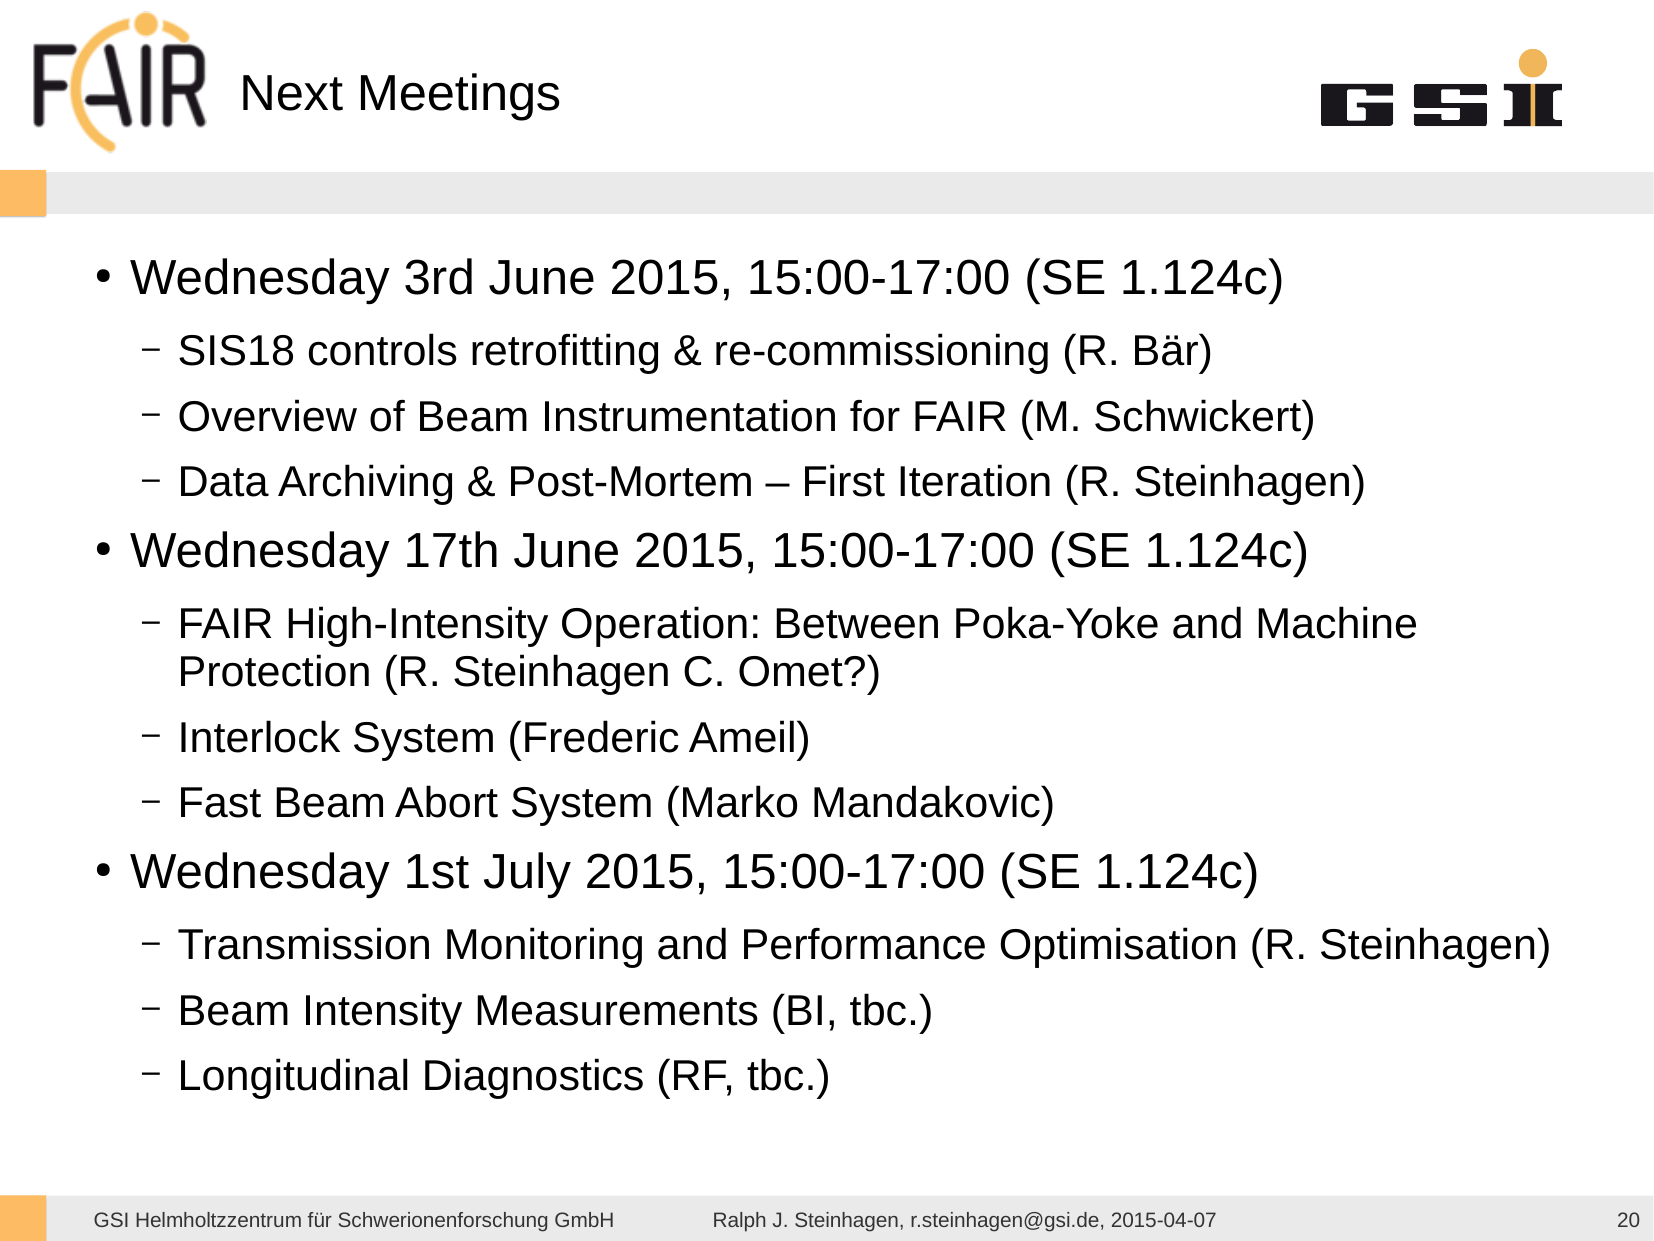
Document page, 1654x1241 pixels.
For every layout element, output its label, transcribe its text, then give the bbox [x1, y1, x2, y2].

list Wednesday 3rd June 2015, 15:00-17:00 (SE 1.124c) SIS18 controls retrofitting & re-commissioning (R. Bär) Overview of Beam Instrumentation for FAIR (M. Schwickert) Data Archiving & Post-Mortem – First Iteration (R. Steinhagen) Wednesday 17th June 2015, 15:00-17:00 (SE 1.124c) FAIR High-Intensity Operation: Between Poka-Yoke and Machine Protection (R. Steinhagen C. Omet?) Interlock System (Frederic Ameil) Fast Beam Abort System (Marko Mandakovic) Wednesday 1st July 2015, 15:00-17:00 (SE 1.124c) Transmission Monitoring and Performance Optimisation (R. Steinhagen) Beam Intensity Measurements (BI, tbc.) Longitudinal Diagnostics (RF, tbc.) [82, 249, 1571, 1158]
picture [33, 10, 207, 155]
title Next Meetings [239, 23, 1223, 162]
picture [1319, 46, 1564, 129]
